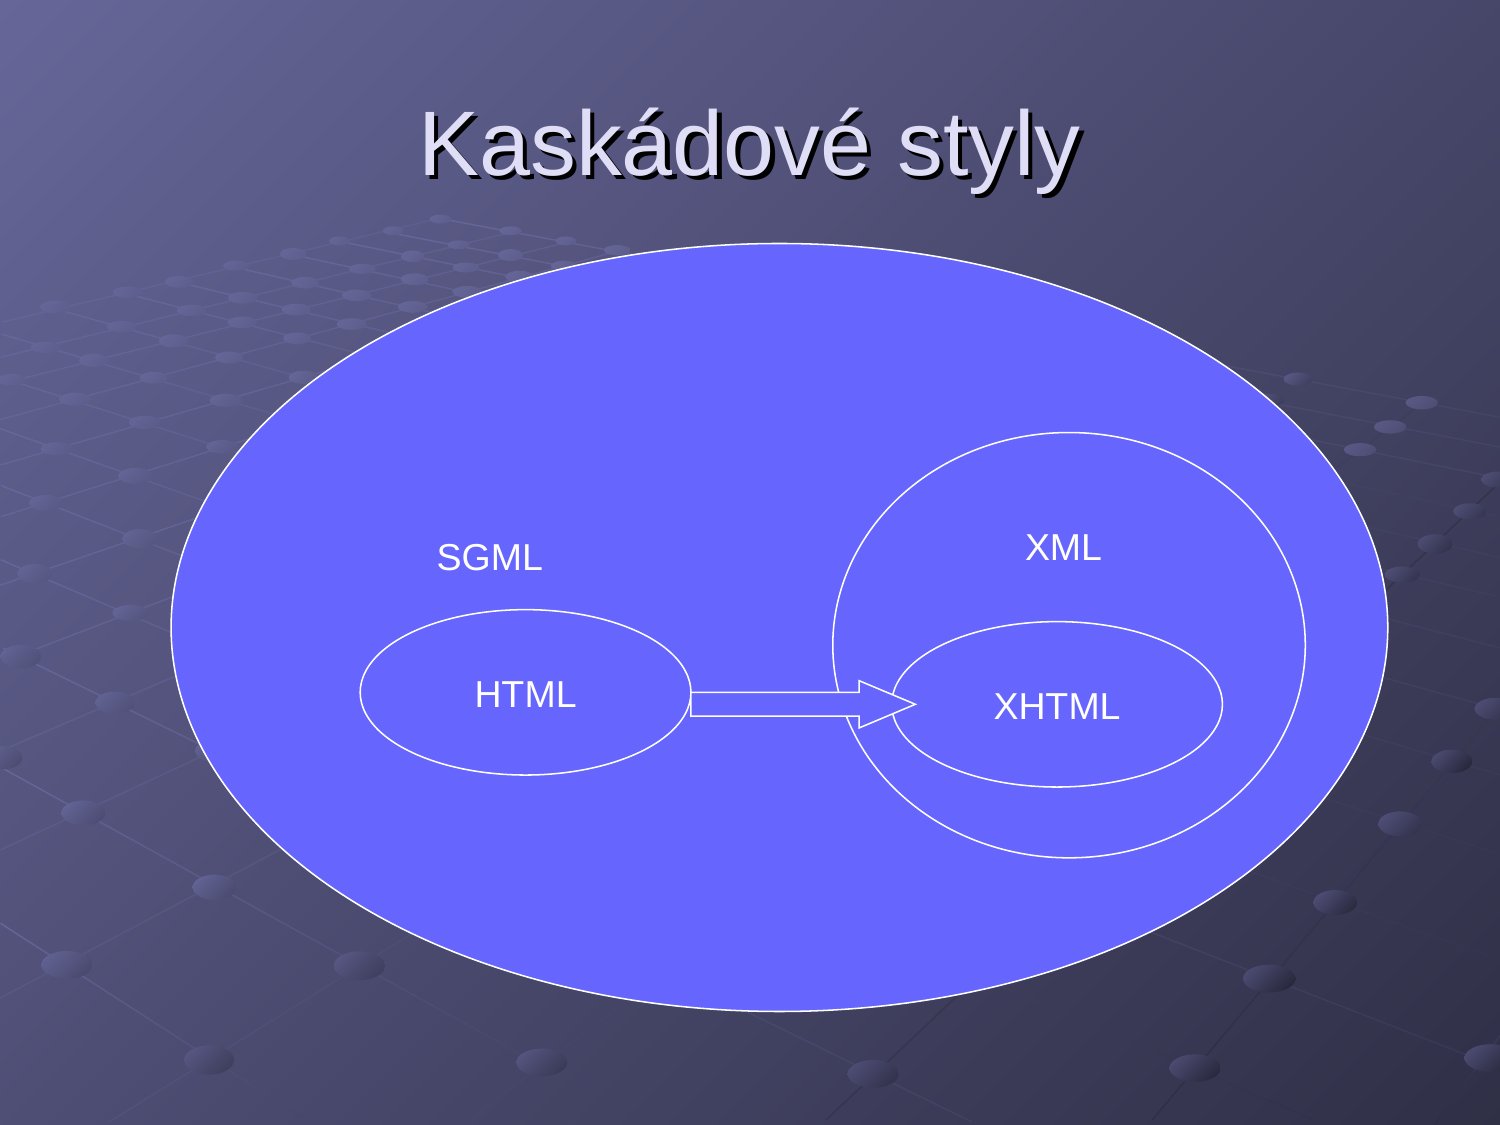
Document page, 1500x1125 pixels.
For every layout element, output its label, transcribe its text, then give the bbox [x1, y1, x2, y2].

text_box XML [1010, 515, 1117, 576]
text_box XHTML [892, 621, 1223, 788]
text_box [171, 243, 1388, 1012]
text_box SGML [421, 525, 609, 586]
text_box HTML [360, 609, 691, 776]
title Kaskádové styly [75, 45, 1426, 233]
